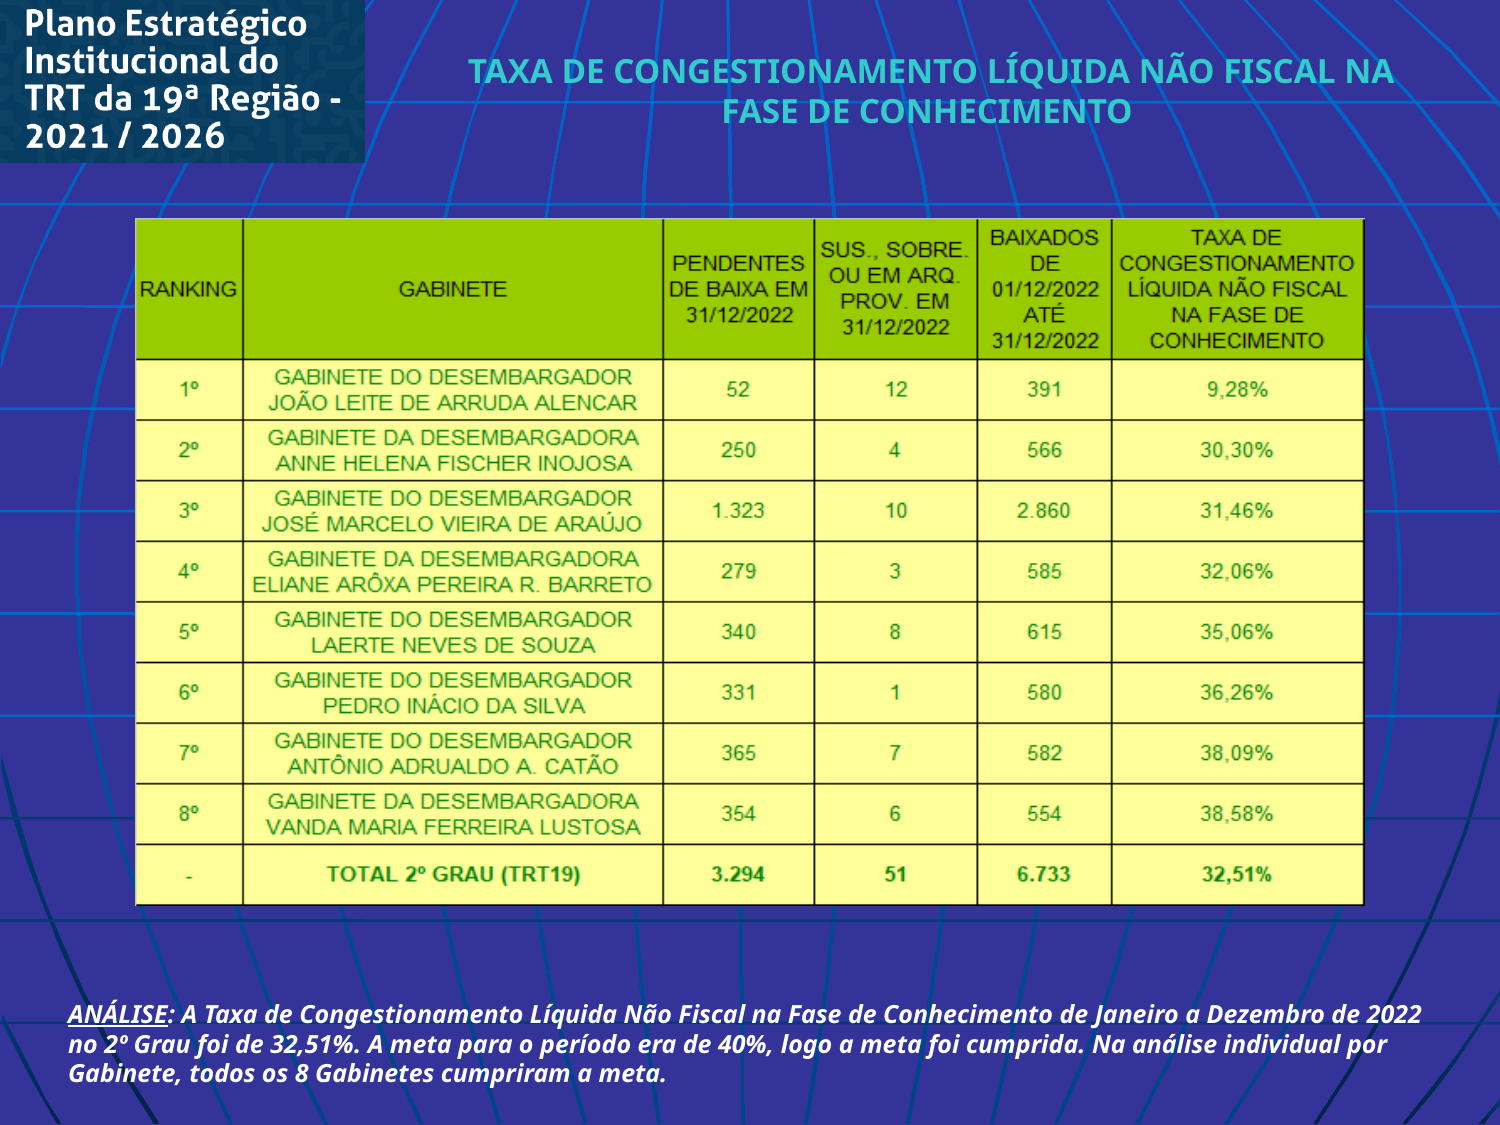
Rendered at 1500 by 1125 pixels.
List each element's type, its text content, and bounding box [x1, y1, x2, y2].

text_box ANÁLISE: A Taxa de Congestionamento Líquida Não Fiscal na Fase de Conhecimento de Janeiro a Dezembro de 2022 no 2º Grau foi de 32,51%. A meta para o período era de 40%, logo a meta foi cumprida. Na análise individual por Gabinete, todos os 8 Gabinetes cumpriram a meta. [53, 990, 1459, 1125]
picture [0, 0, 365, 163]
picture [135, 218, 1365, 906]
text_box TAXA DE CONGESTIONAMENTO LÍQUIDA NÃO FISCAL NA FASE DE CONHECIMENTO [407, 42, 1448, 138]
